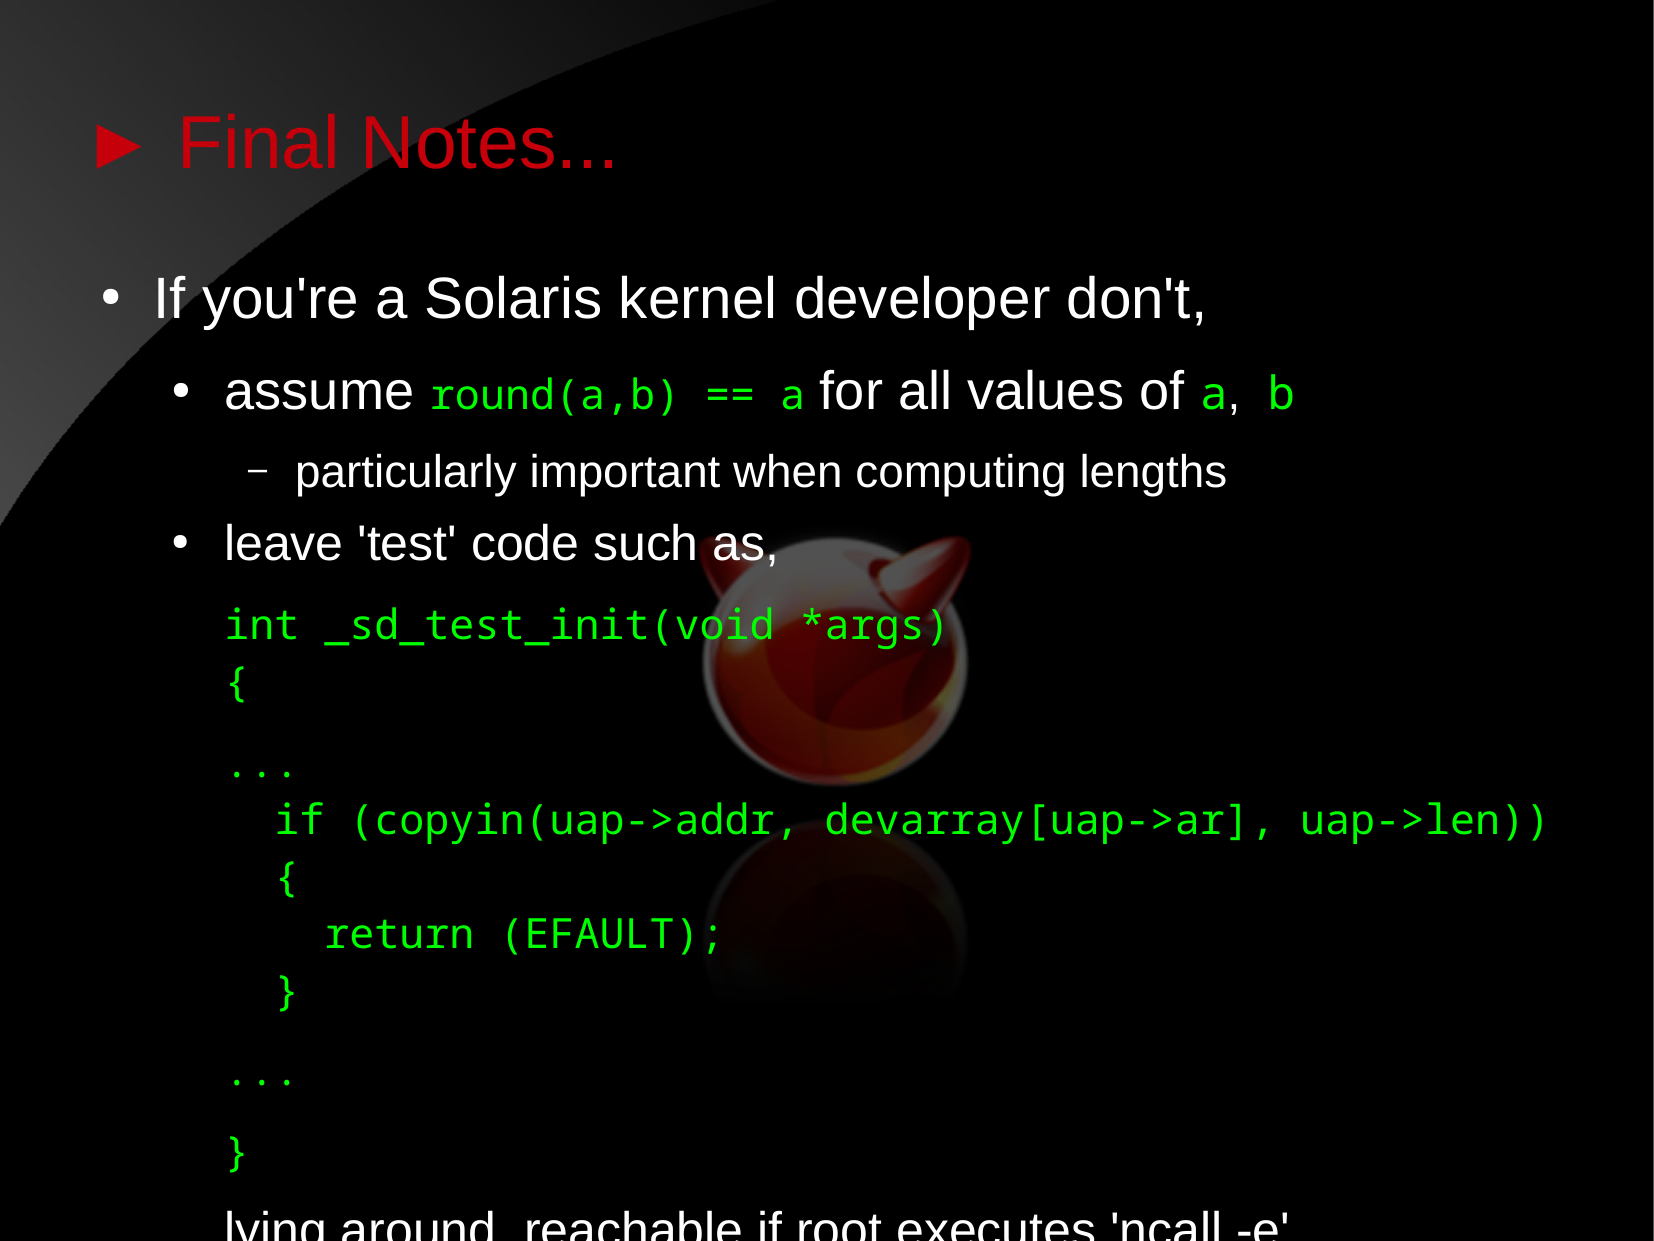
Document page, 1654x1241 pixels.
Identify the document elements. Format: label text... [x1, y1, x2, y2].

picture [547, 1223, 561, 1231]
list If you're a Solaris kernel developer don't, assume round(a,b) == a for all values of a, b particularly important when computing lengths leave 'test' code such as, int _sd_test_init(void *args) { ... if (copyin(uap->addr, devarray[uap->ar], uap->len)) { return (EFAULT); } ... } lying around, reachable if root executes 'ncall -e' [82, 265, 1571, 1137]
picture [684, 1224, 697, 1241]
picture [575, 1234, 587, 1241]
picture [0, 0, 1654, 1241]
title ► Final Notes... [82, 56, 1571, 229]
picture [847, 1223, 861, 1241]
picture [1179, 1234, 1191, 1241]
picture [392, 1223, 406, 1241]
picture [448, 1223, 460, 1241]
picture [1127, 1223, 1139, 1241]
picture [903, 1223, 917, 1231]
picture [306, 1223, 319, 1241]
picture [629, 1223, 641, 1241]
picture [722, 1223, 736, 1231]
picture [347, 1234, 359, 1241]
picture [1050, 1223, 1064, 1231]
picture [279, 1223, 291, 1241]
picture [1259, 1223, 1273, 1231]
picture [656, 1234, 668, 1241]
picture [819, 1223, 833, 1241]
picture [956, 1223, 970, 1231]
picture [475, 1223, 488, 1241]
